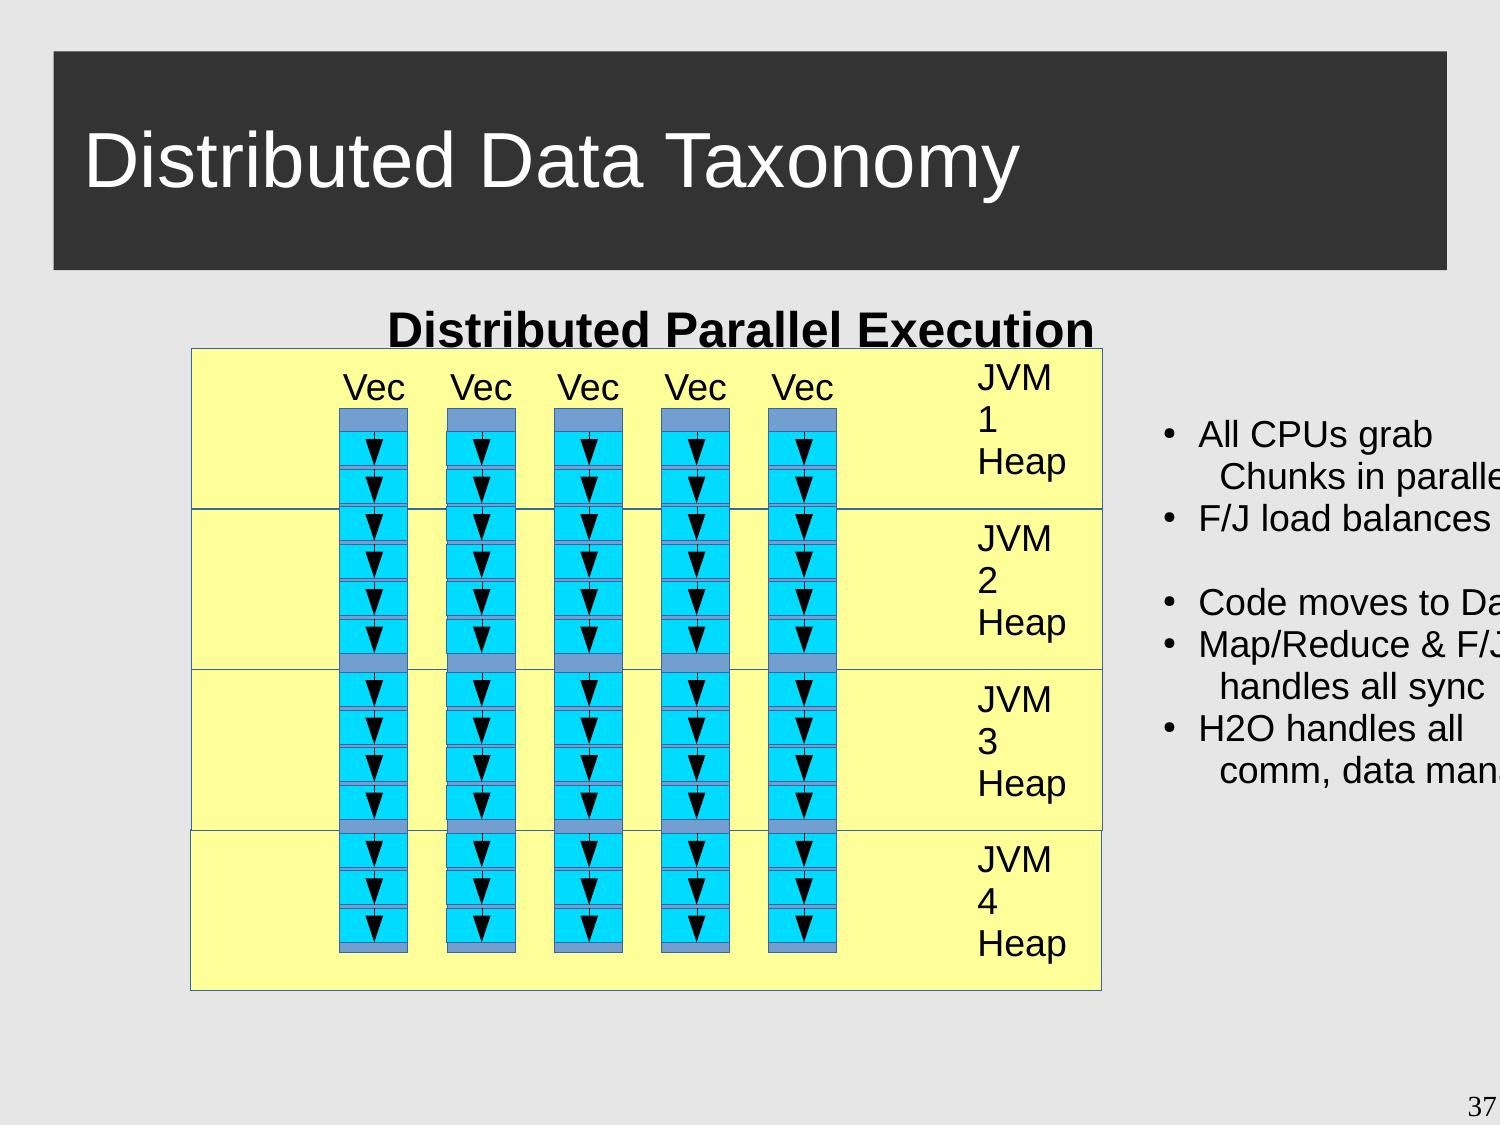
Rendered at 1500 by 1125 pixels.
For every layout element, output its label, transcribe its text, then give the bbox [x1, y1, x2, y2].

text_box All CPUs grab Chunks in parallel F/J load balances Code moves to Data Map/Reduce & F/J handles all sync H2O handles all comm, data manage [1148, 406, 1500, 800]
text_box Vec [542, 358, 635, 416]
title Distributed Data Taxonomy [53, 51, 1447, 271]
text_box Distributed Parallel Execution [372, 294, 1111, 366]
text_box JVM 1 Heap [962, 366, 1097, 491]
text_box Vec [649, 358, 742, 416]
text_box Vec [328, 358, 421, 416]
text_box Vec [756, 358, 849, 416]
text_box [190, 348, 1103, 991]
text_box Vec [435, 358, 528, 416]
text_box JVM 4 Heap [962, 831, 1097, 973]
text_box JVM 2 Heap [962, 510, 1097, 652]
text_box JVM 3 Heap [962, 670, 1097, 812]
